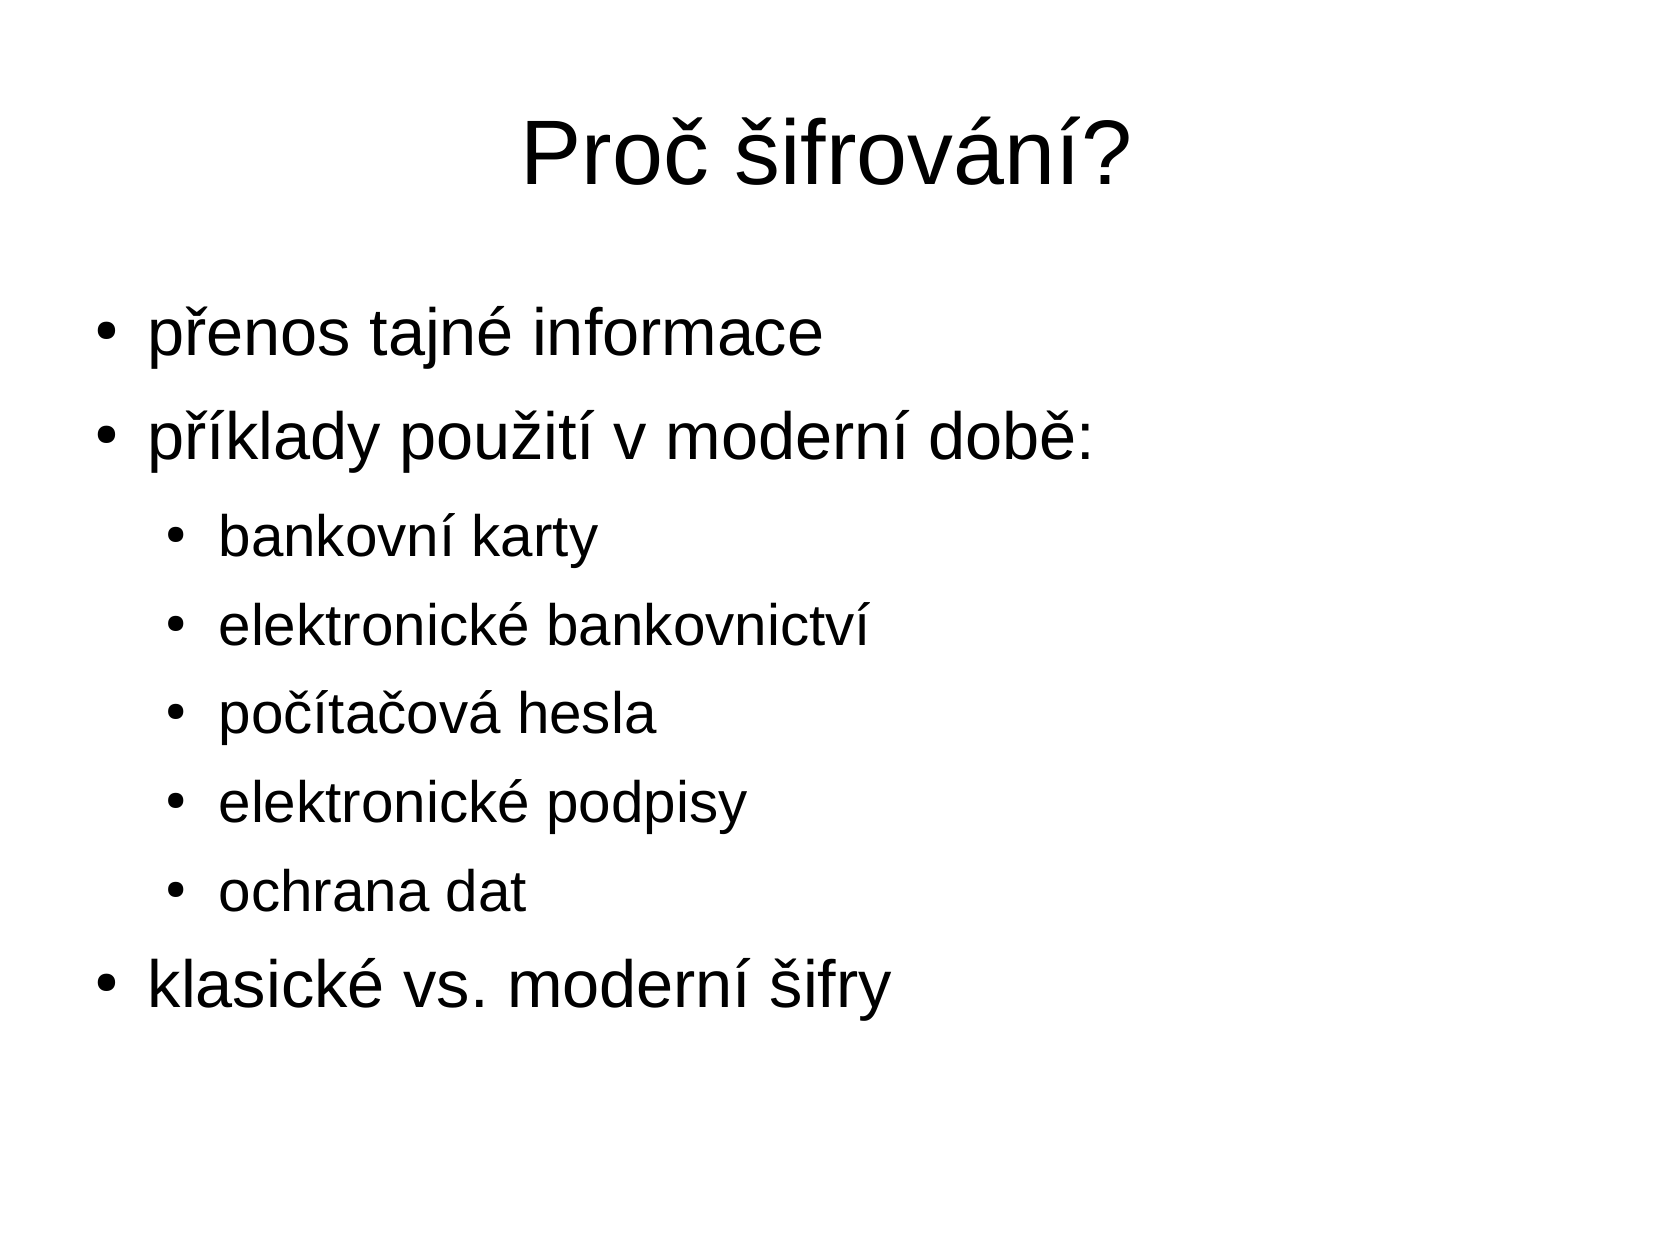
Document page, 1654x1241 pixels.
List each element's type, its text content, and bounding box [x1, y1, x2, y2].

list přenos tajné informace příklady použití v moderní době: bankovní karty elektronické bankovnictví počítačová hesla elektronické podpisy ochrana dat klasické vs. moderní šifry [76, 295, 1565, 1114]
title Proč šifrování? [82, 56, 1571, 250]
